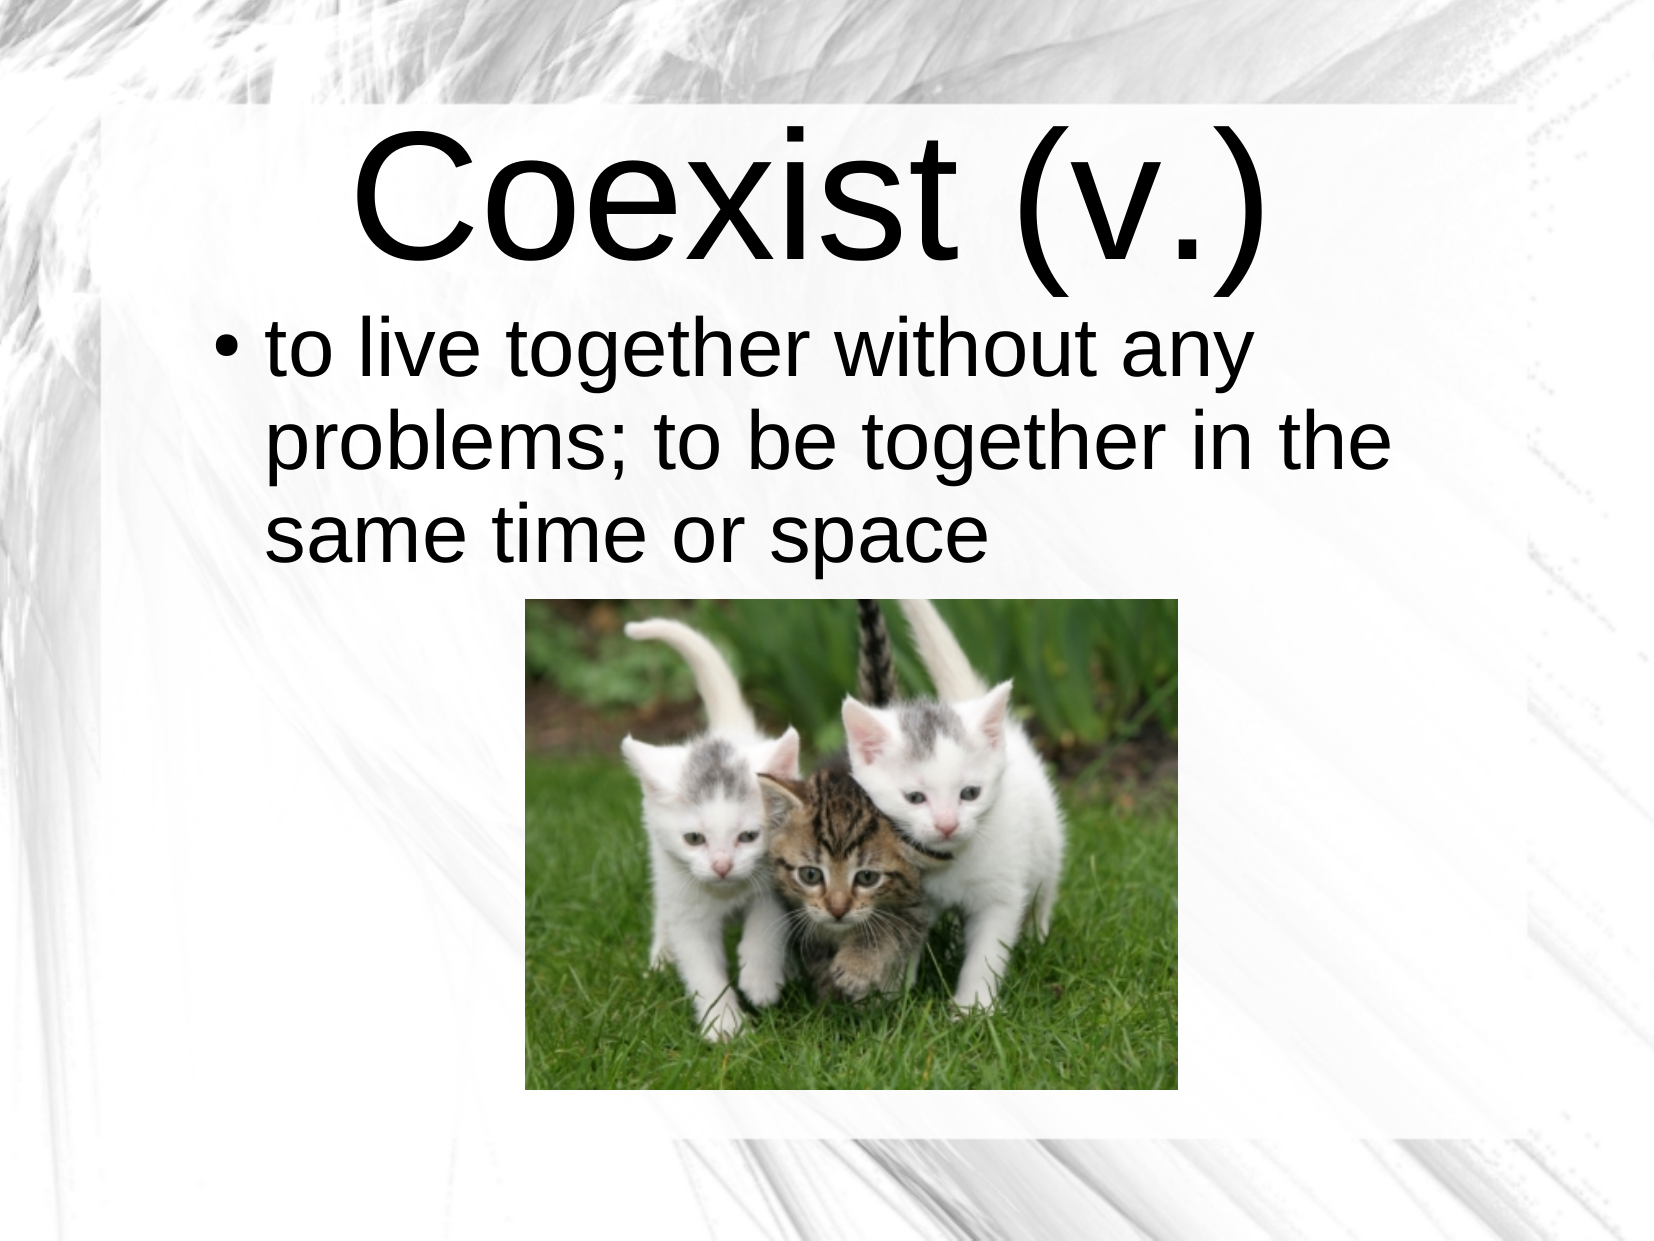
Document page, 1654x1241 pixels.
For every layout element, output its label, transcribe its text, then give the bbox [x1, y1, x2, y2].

title Coexist (v.) [118, 93, 1506, 299]
list to live together without any problems; to be together in the same time or space [194, 300, 1576, 863]
picture [0, 0, 1654, 1241]
